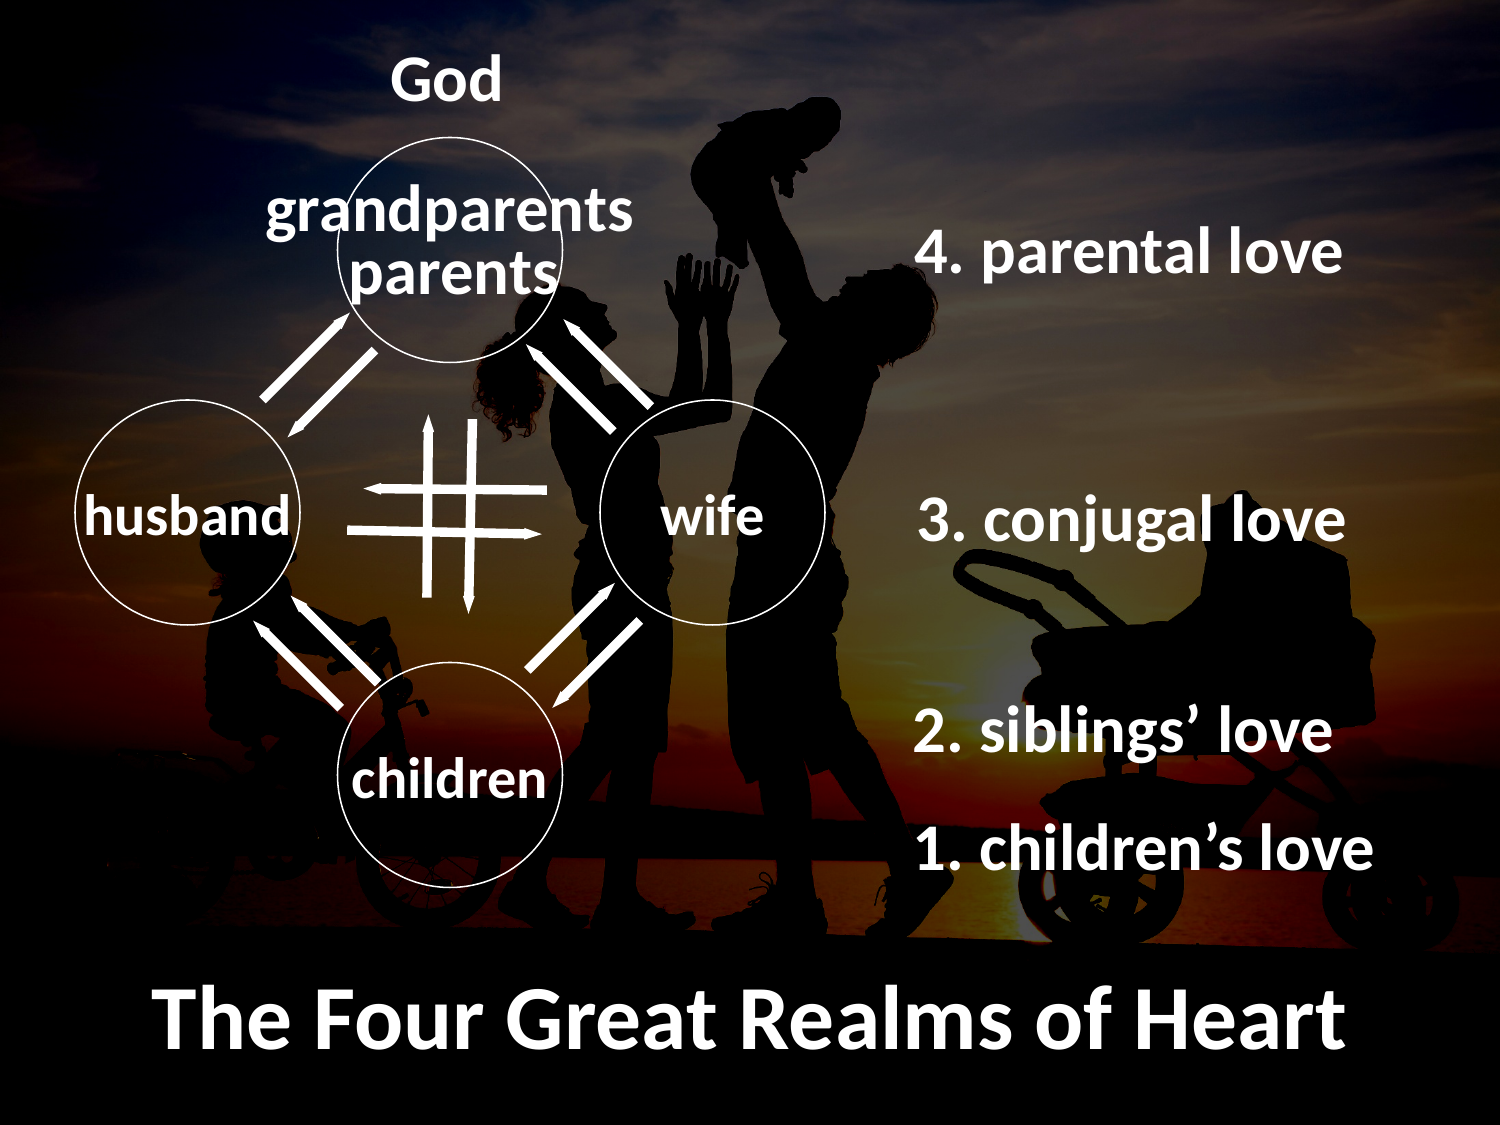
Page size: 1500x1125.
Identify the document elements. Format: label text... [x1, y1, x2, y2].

text_box God [375, 27, 521, 124]
text_box 1. children’s love [897, 796, 1396, 893]
text_box 3. conjugal love [901, 467, 1367, 564]
text_box 4. parental love [899, 199, 1364, 296]
text_box children [337, 662, 563, 888]
text_box The Four Great Realms of Heart [112, 950, 1388, 1101]
text_box grandparents [250, 157, 653, 254]
text_box parents [332, 254, 576, 317]
text_box wife [600, 399, 826, 626]
text_box husband [75, 399, 301, 626]
picture [0, 0, 1500, 1000]
text_box 2. siblings’ love [897, 678, 1353, 774]
